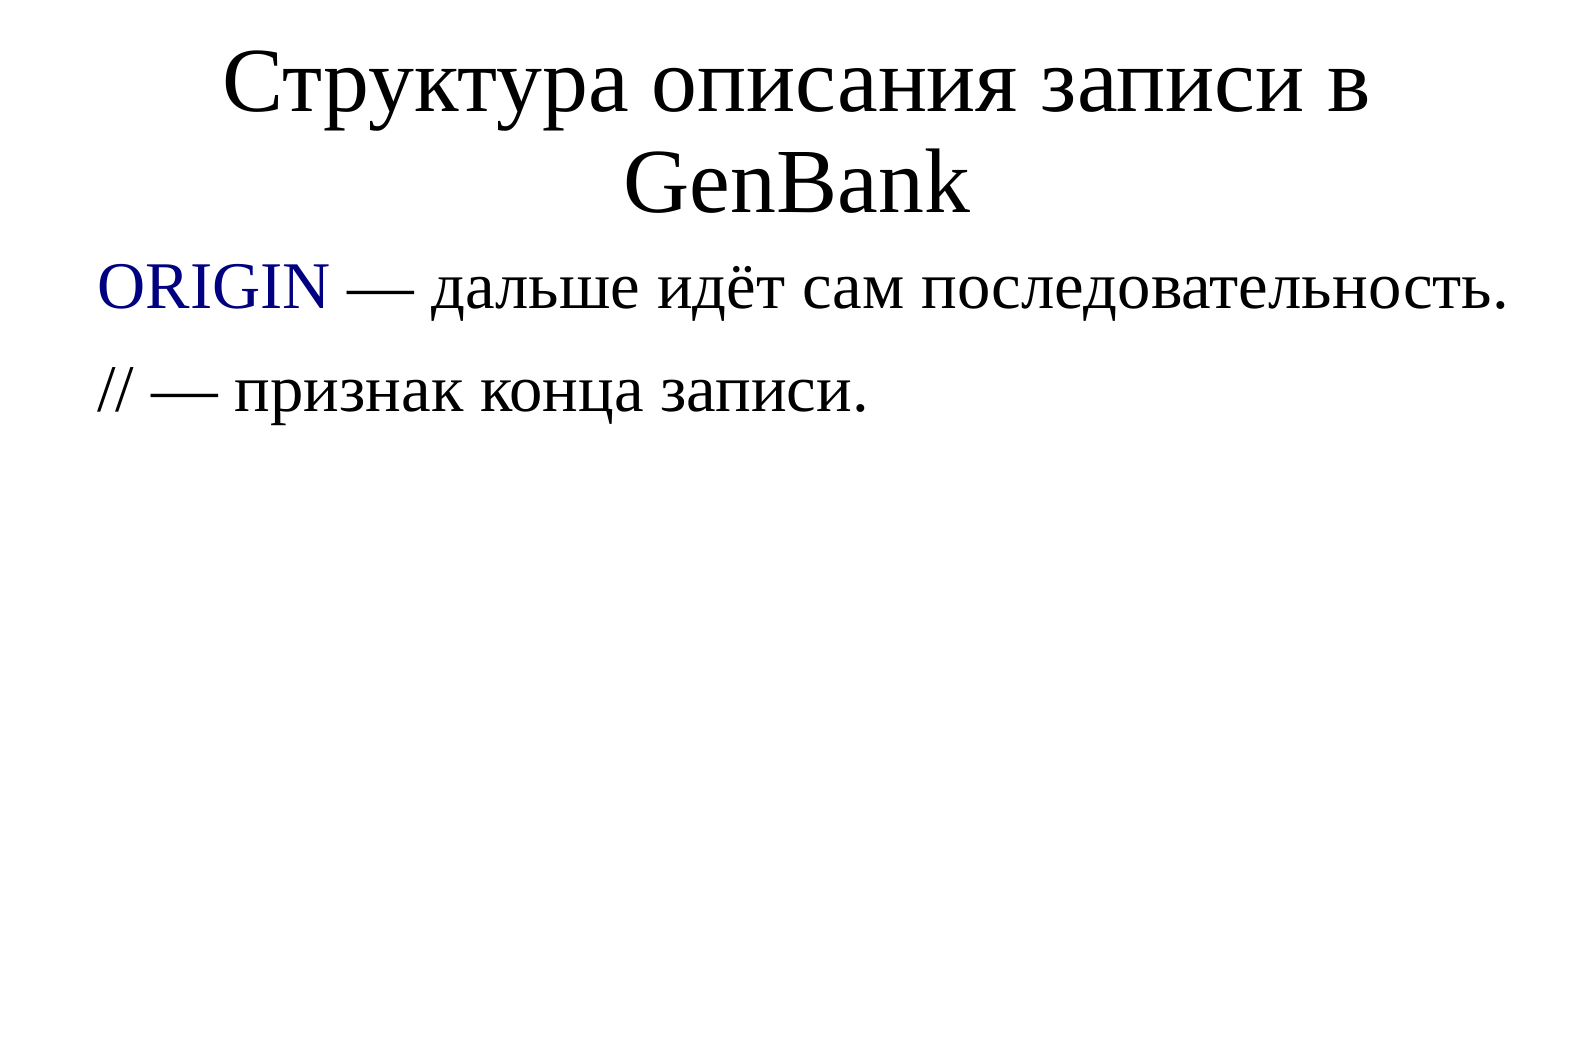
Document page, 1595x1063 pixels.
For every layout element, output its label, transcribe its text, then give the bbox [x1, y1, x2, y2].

title Структура описания записи в GenBank [79, 29, 1515, 233]
list ORIGIN — дальше идёт сам последовательность. // — признак конца записи. [79, 248, 1515, 936]
